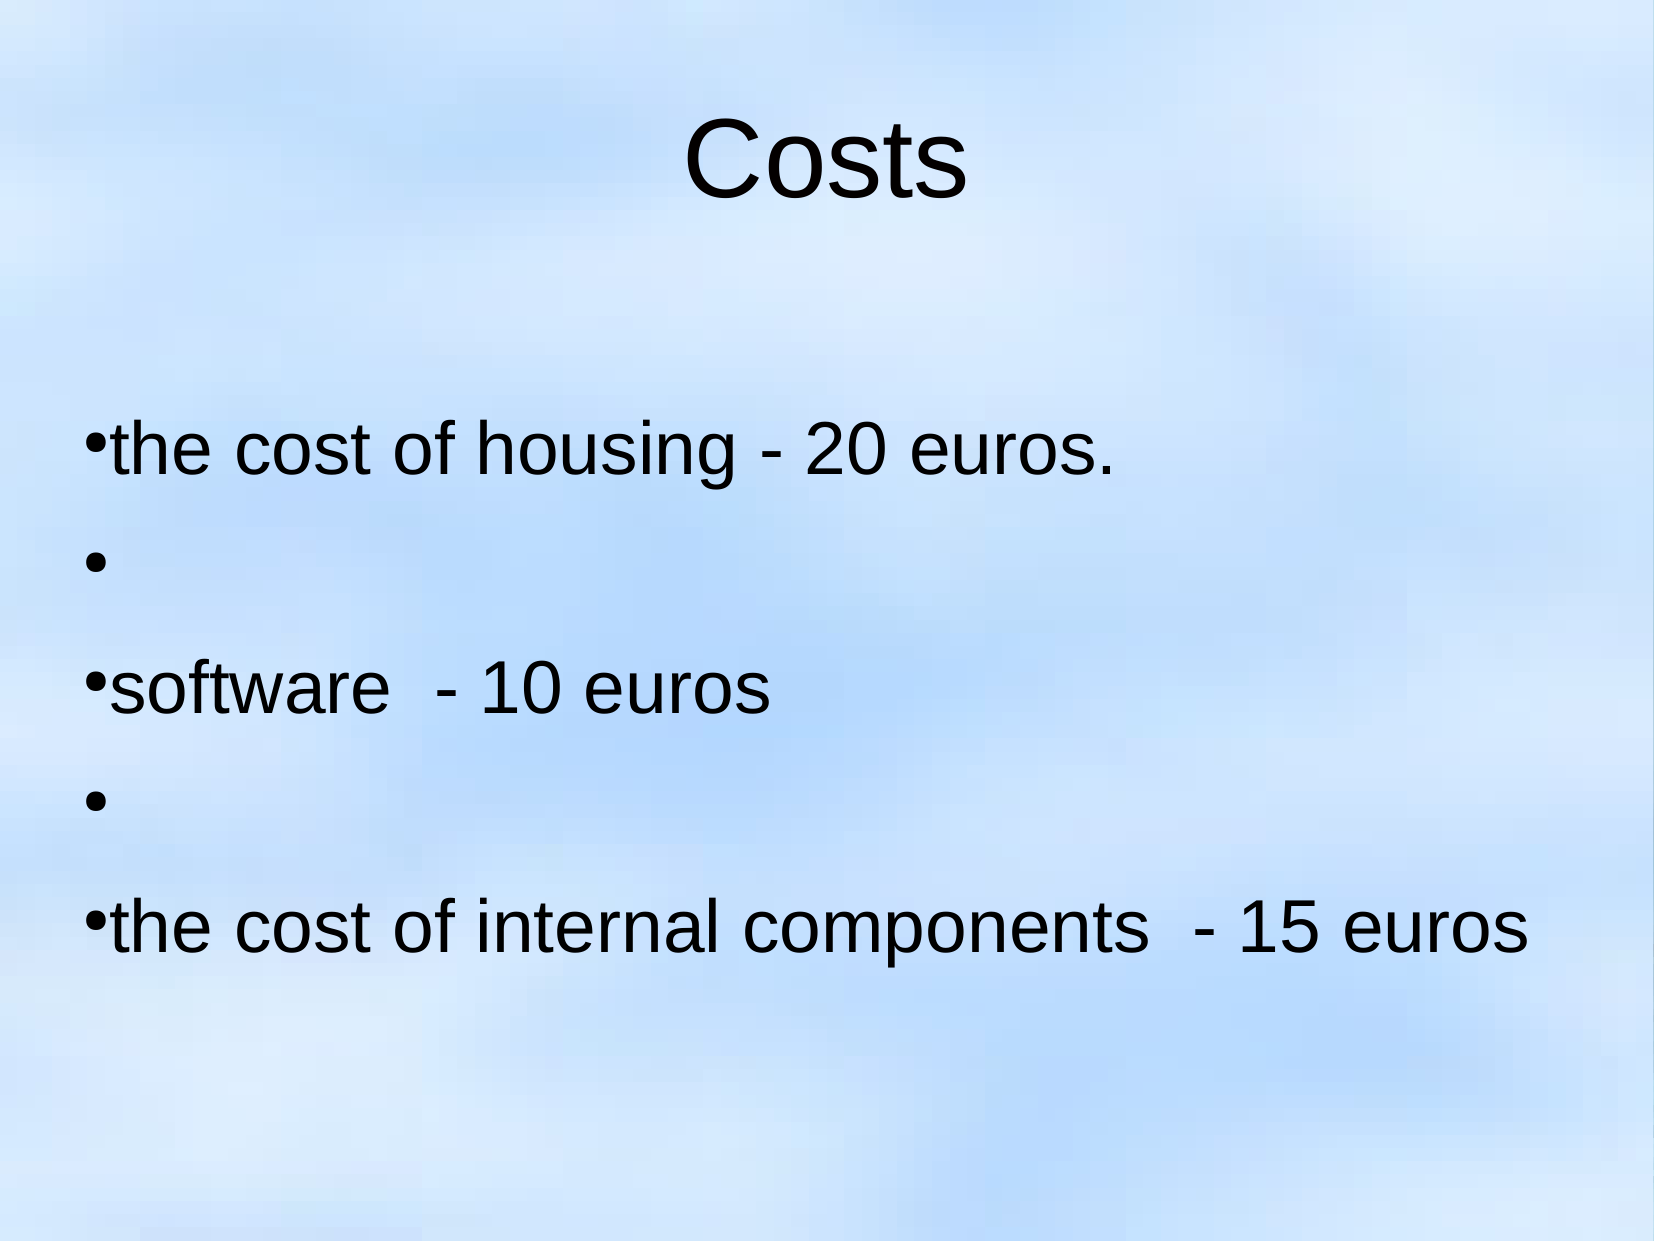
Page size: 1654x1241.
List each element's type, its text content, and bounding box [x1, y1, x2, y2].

list the cost of housing - 20 euros. software - 10 euros the cost of internal components - 15 euros [82, 290, 1571, 973]
picture [0, 0, 1654, 1241]
title Costs [82, 49, 1571, 257]
